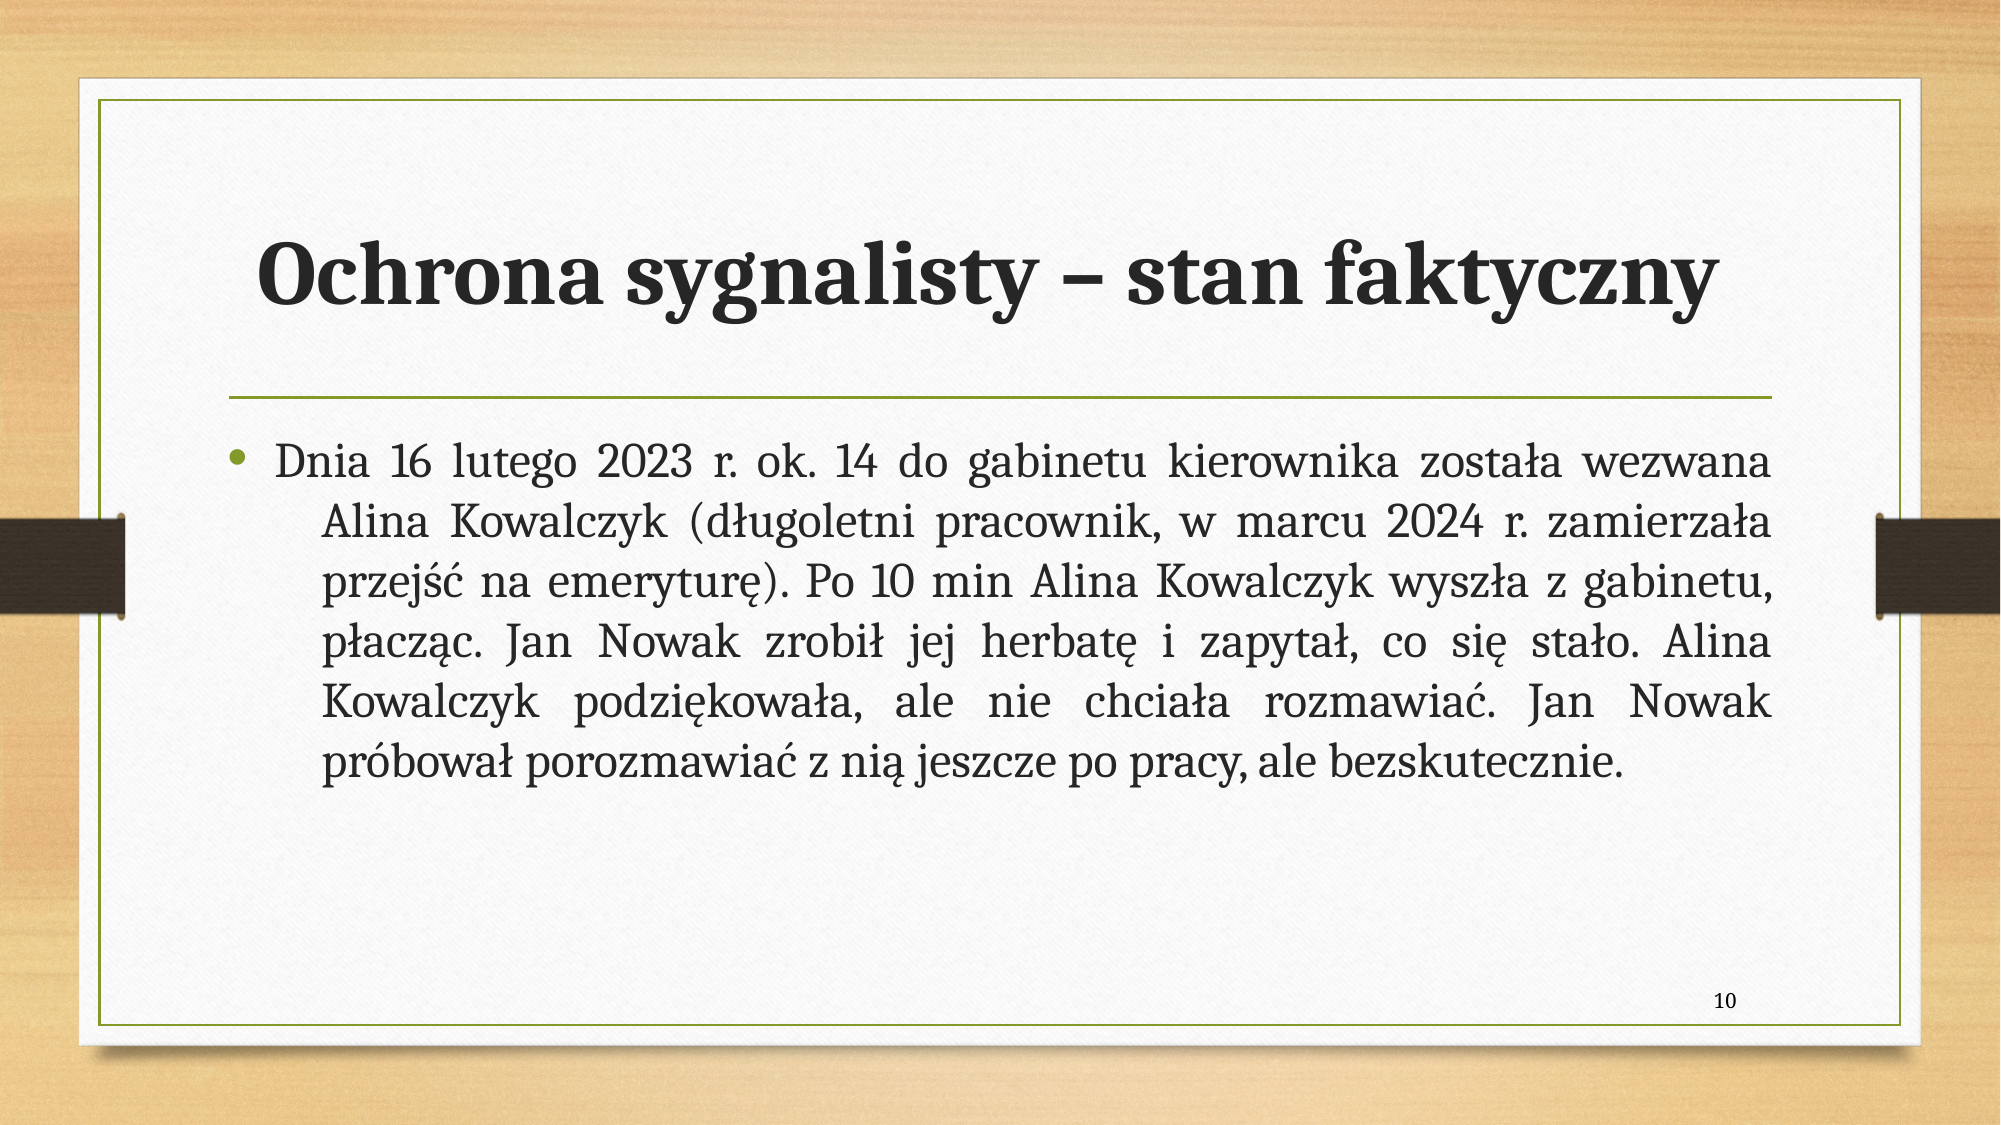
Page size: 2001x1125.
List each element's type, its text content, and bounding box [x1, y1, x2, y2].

list Dnia 16 lutego 2023 r. ok. 14 do gabinetu kierownika została wezwana Alina Kowalczyk (długoletni pracownik, w marcu 2024 r. zamierzała przejść na emeryturę). Po 10 min Alina Kowalczyk wyszła z gabinetu, płacząc. Jan Nowak zrobił jej herbatę i zapytał, co się stało. Alina Kowalczyk podziękowała, ale nie chciała rozmawiać. Jan Nowak próbował porozmawiać z nią jeszcze po pracy, ale bezskutecznie. [212, 419, 1788, 964]
title Ochrona sygnalisty – stan faktyczny [212, 161, 1788, 376]
text_box [1698, 979, 1788, 1026]
